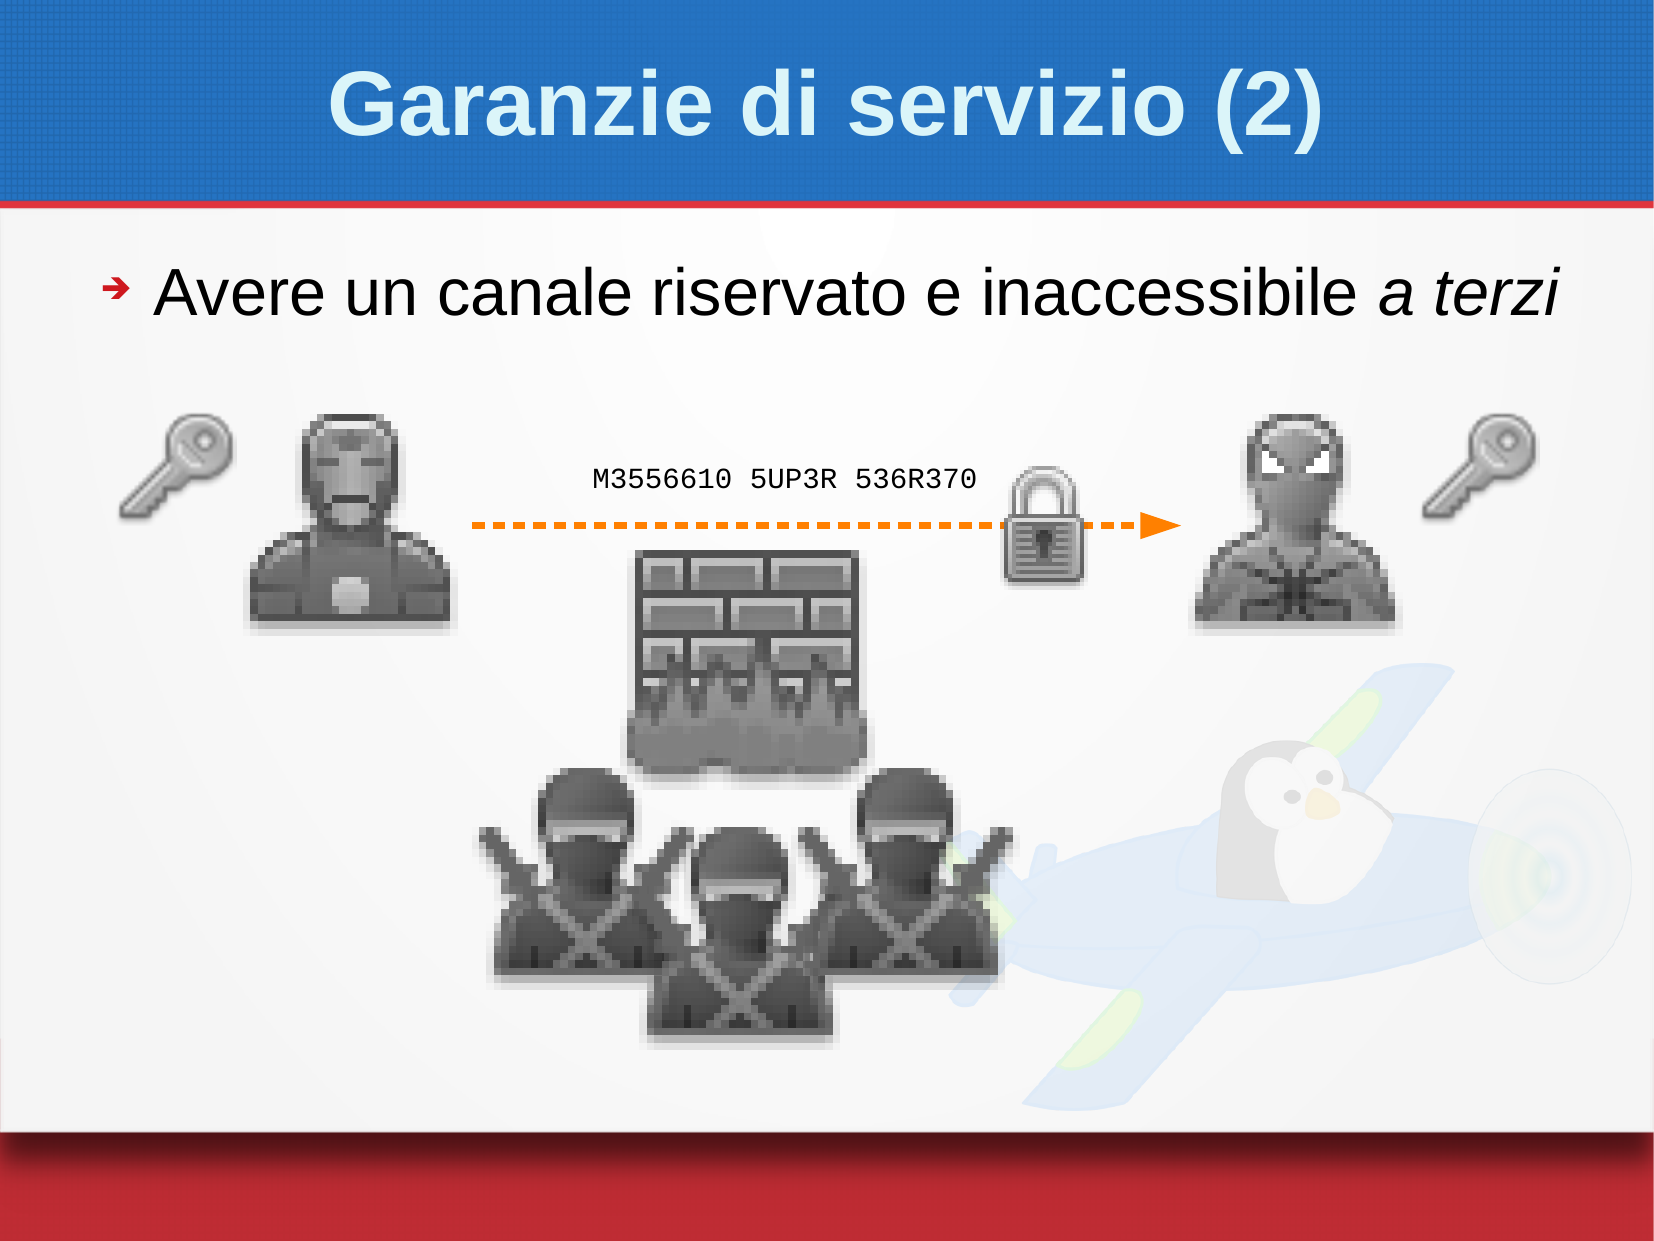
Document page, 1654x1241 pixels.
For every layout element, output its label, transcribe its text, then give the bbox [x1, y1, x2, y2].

picture [0, 0, 1654, 1241]
text_box M3556610 5UP3R 536R370 [577, 457, 1028, 508]
title Garanzie di servizio (2) [82, 20, 1571, 186]
list Avere un canale riservato e inaccessibile a terzi [82, 255, 1571, 343]
